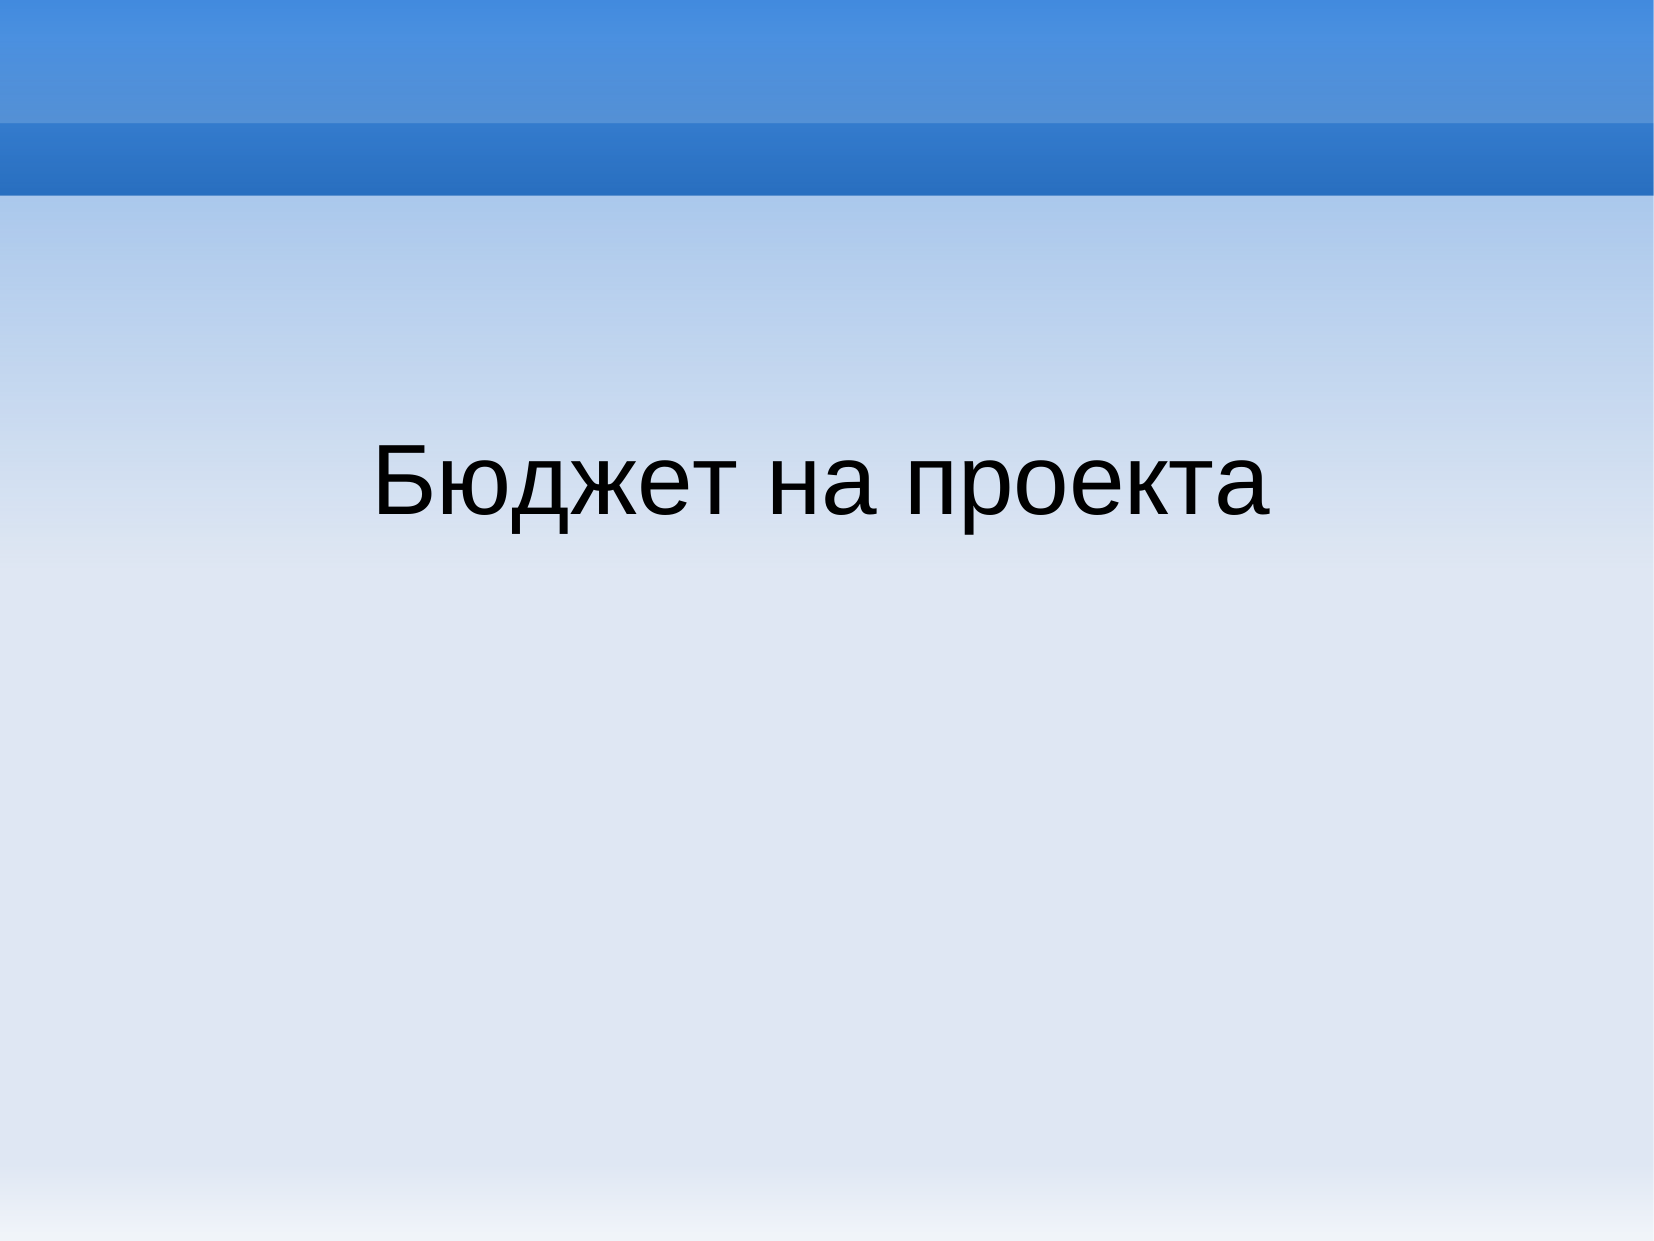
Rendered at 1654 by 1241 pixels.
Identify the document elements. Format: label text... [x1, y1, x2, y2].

picture [0, 0, 1654, 1241]
subtitle Бюджет на проекта [76, 0, 1565, 1109]
